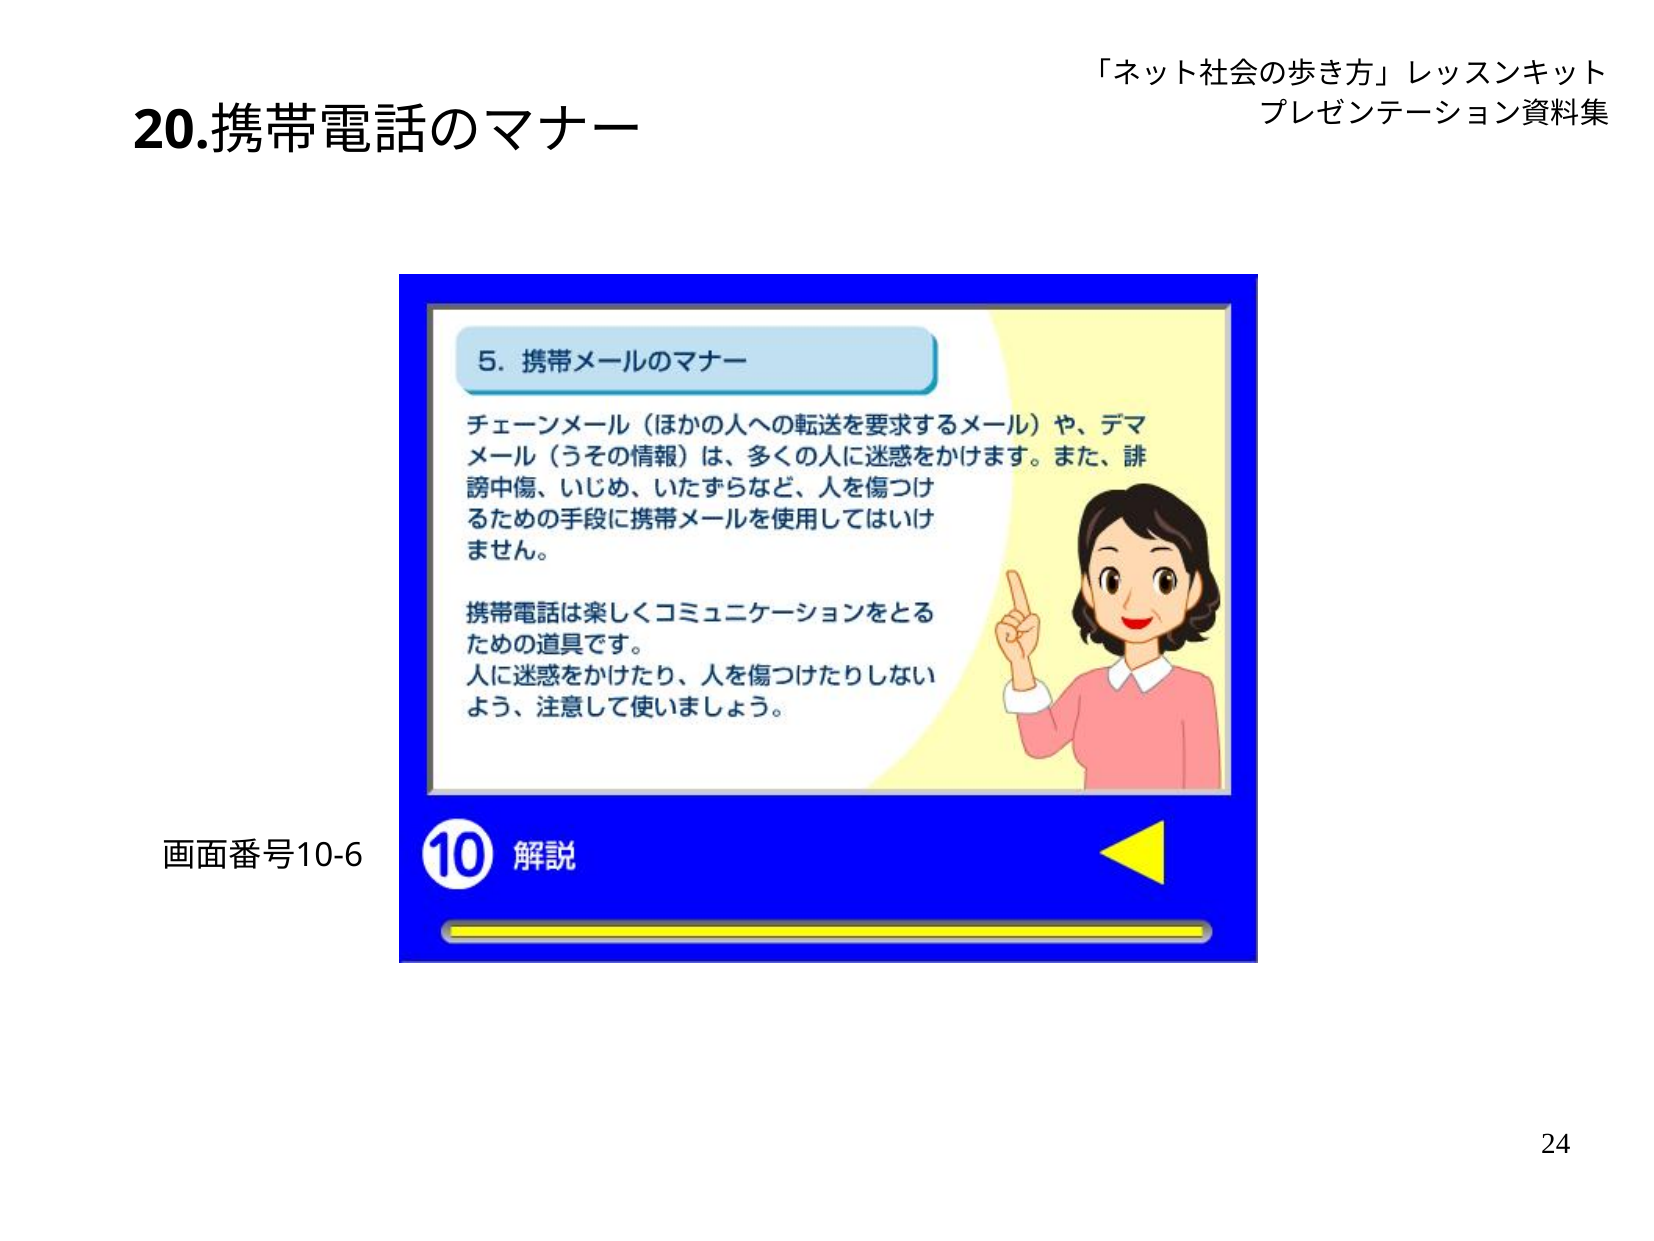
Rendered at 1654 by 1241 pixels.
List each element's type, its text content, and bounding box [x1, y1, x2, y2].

picture [399, 274, 1258, 963]
text_box 20.携帯電話のマナー [118, 88, 975, 169]
text_box 「ネット社会の歩き方」レッスンキット プレゼンテーション資料集 [1062, 44, 1625, 139]
text_box 画面番号10-6 [147, 826, 384, 882]
